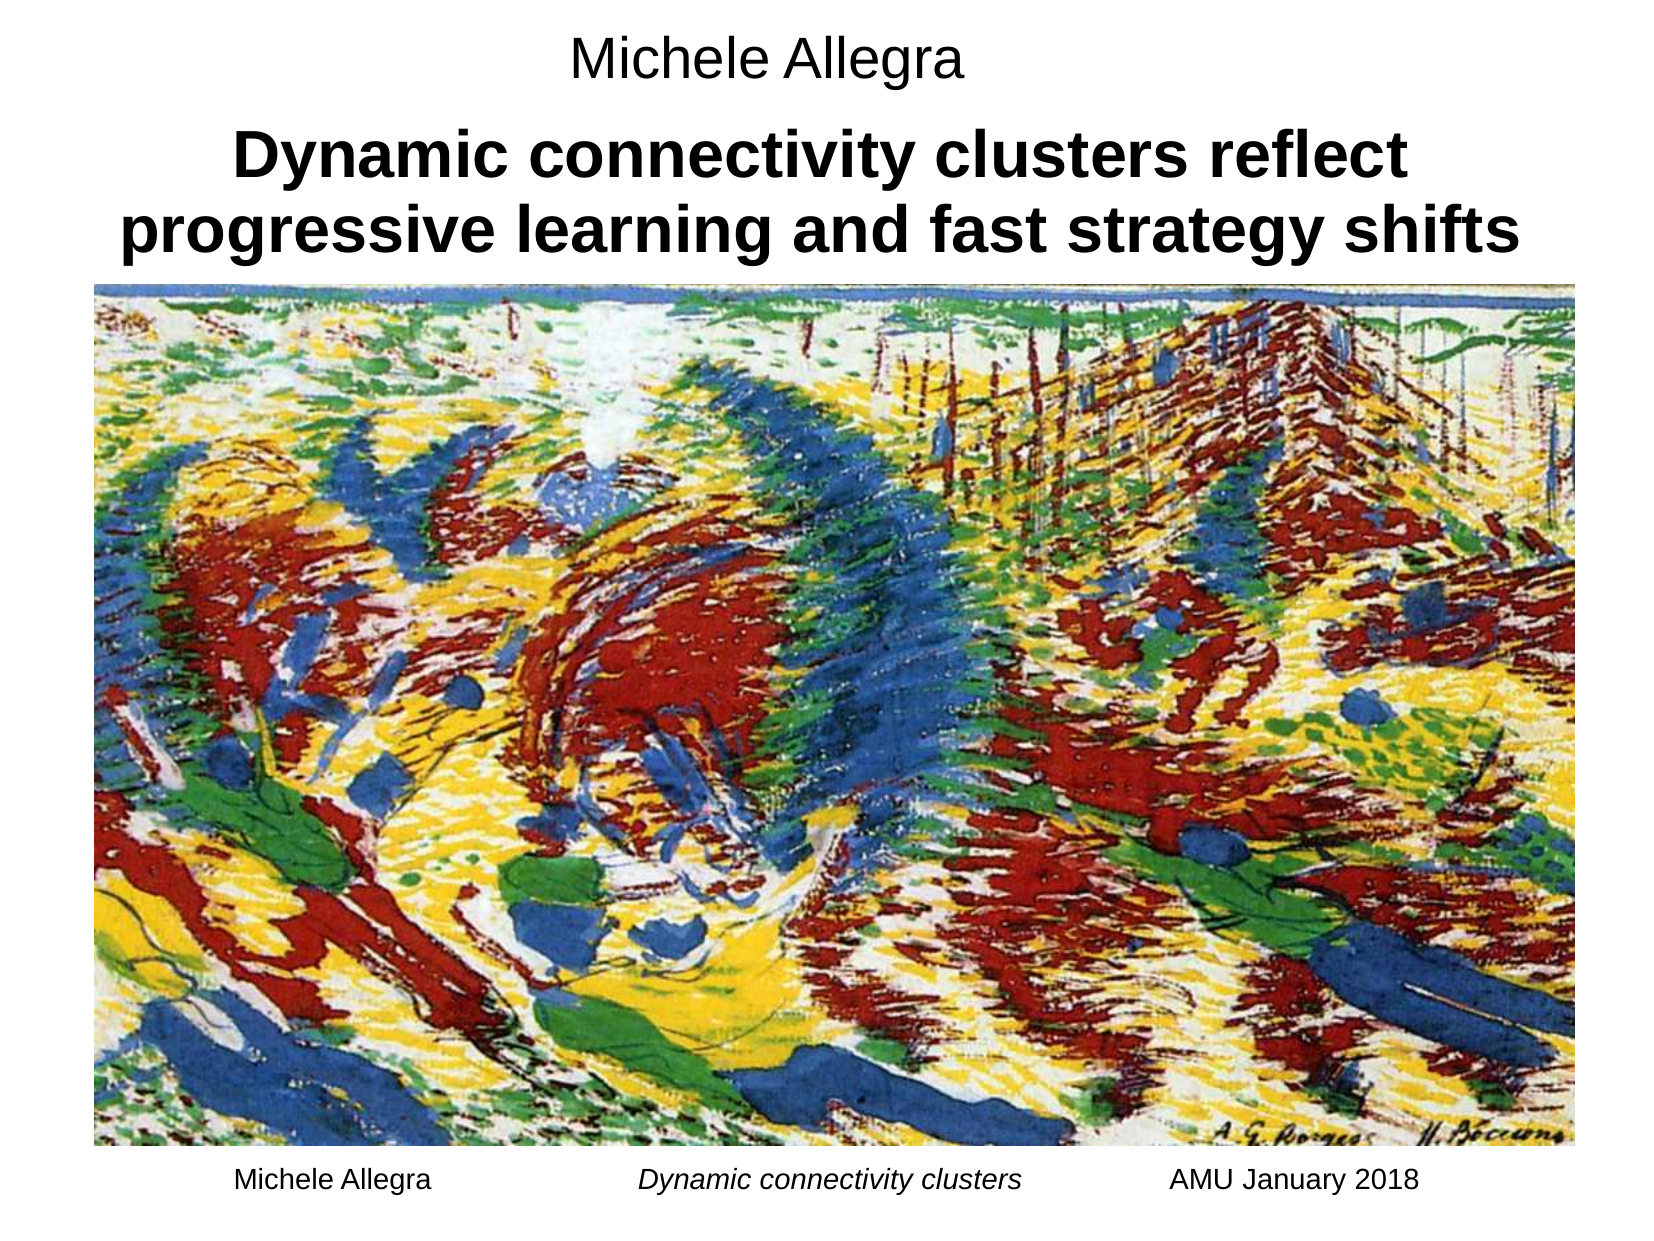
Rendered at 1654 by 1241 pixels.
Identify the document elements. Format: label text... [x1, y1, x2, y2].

title Dynamic connectivity clusters reflect progressive learning and fast strategy shifts [70, 42, 1571, 267]
picture [94, 284, 1575, 1146]
text_box Michele Allegra [555, 18, 1217, 99]
title Michele Allegra Dynamic connectivity clusters AMU January 2018 [82, 1141, 1571, 1217]
